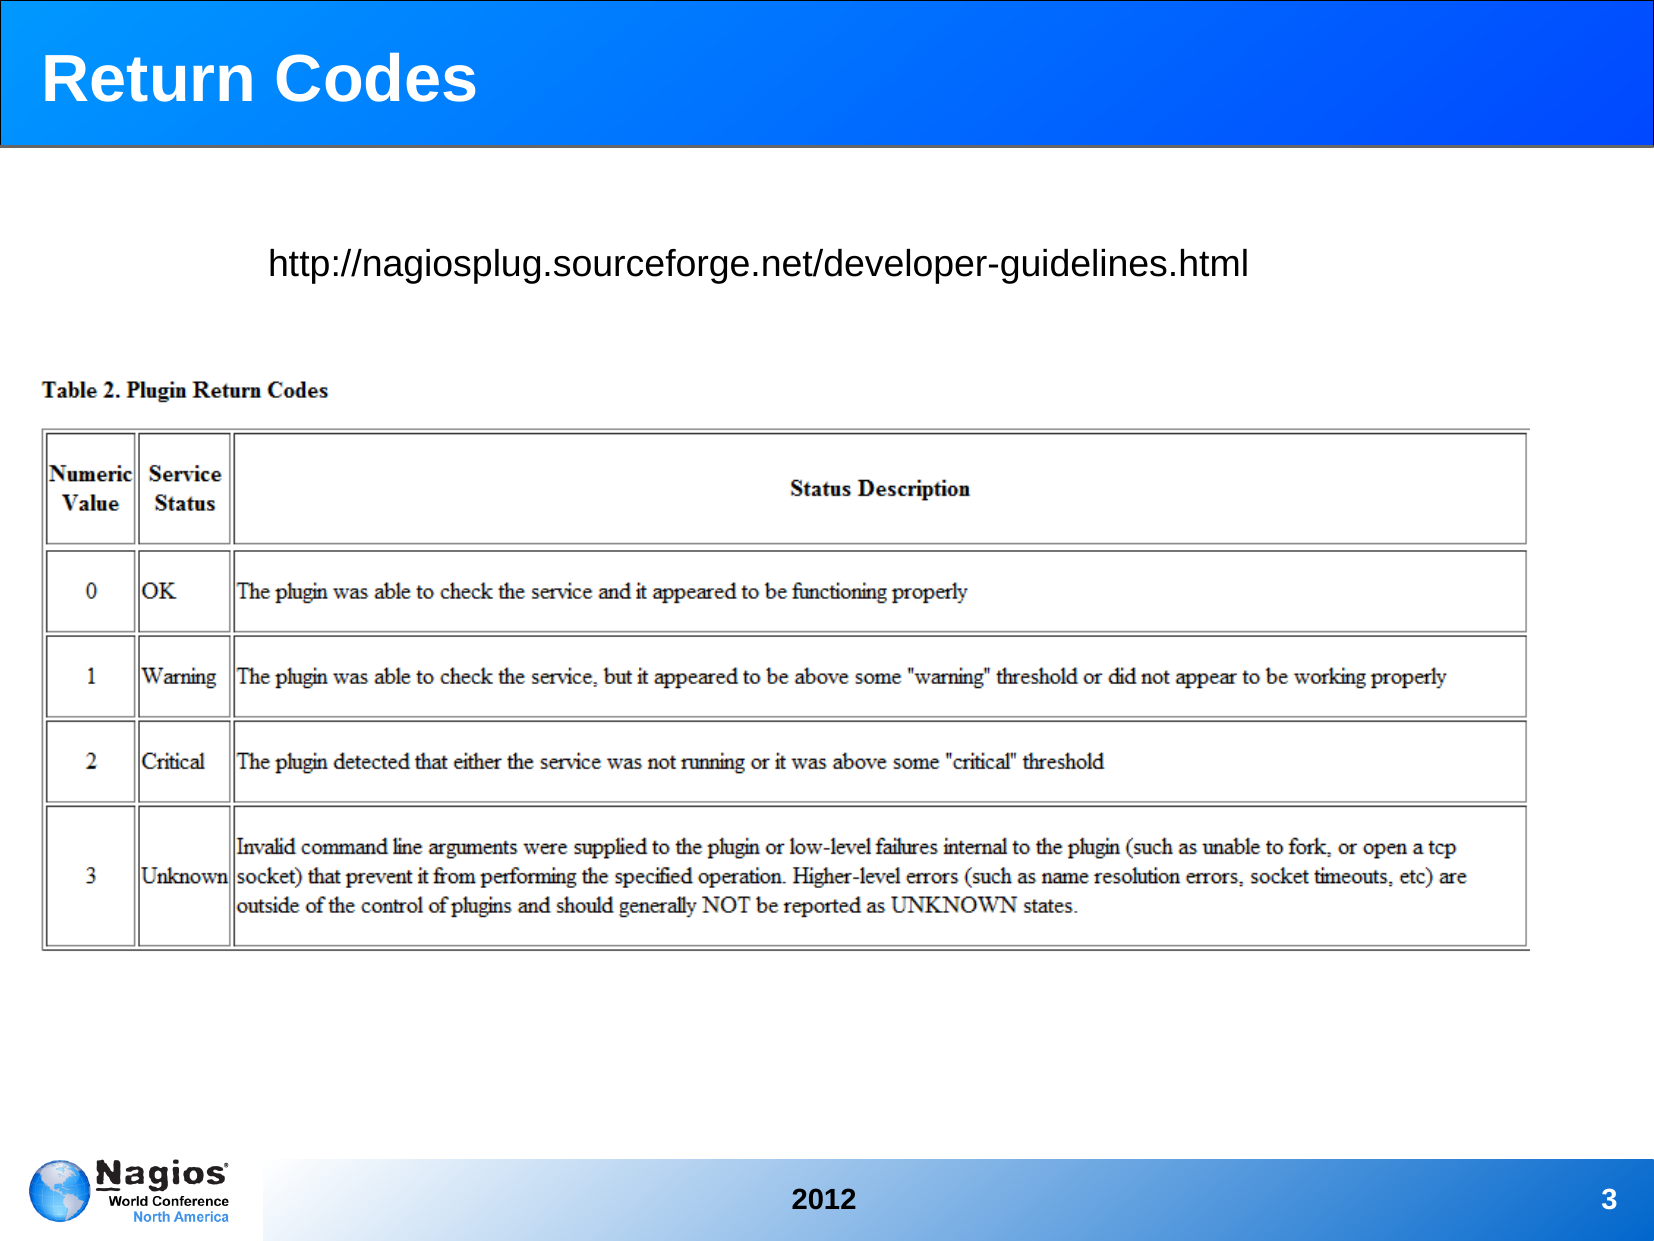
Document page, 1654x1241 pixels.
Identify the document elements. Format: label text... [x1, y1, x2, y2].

title Return Codes [41, 36, 1248, 120]
picture [36, 370, 1530, 954]
picture [29, 1159, 229, 1235]
text_box http://nagiosplug.sourceforge.net/developer-guidelines.html [253, 235, 1265, 293]
